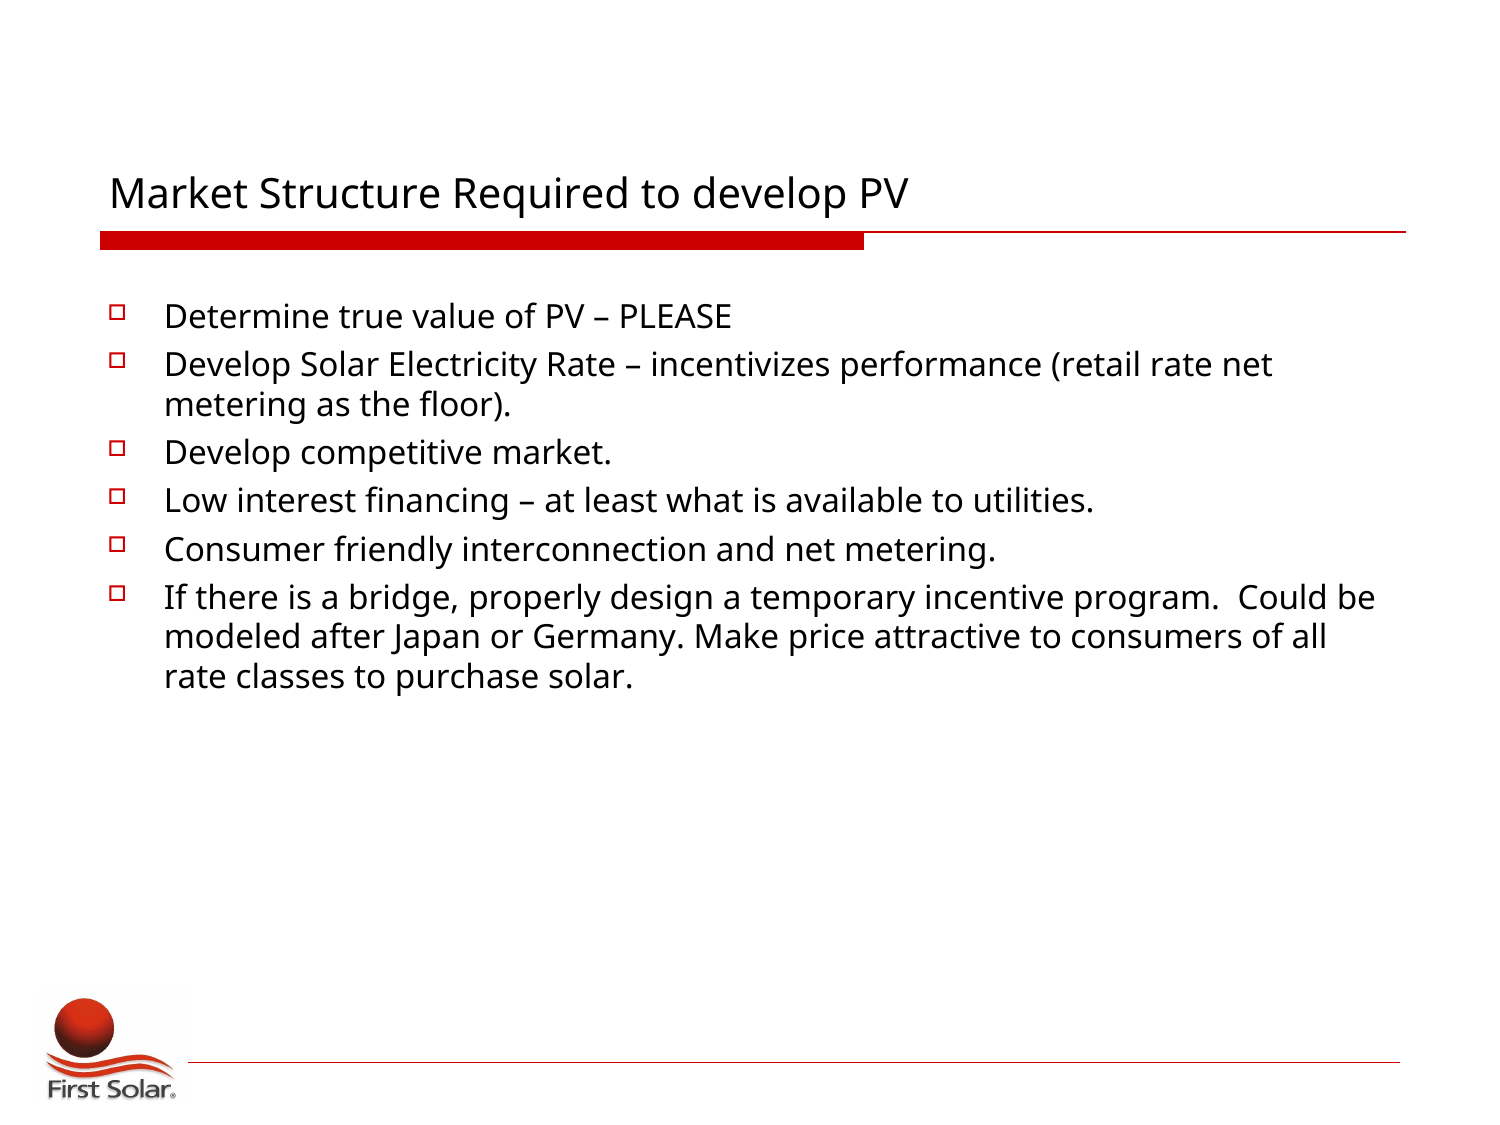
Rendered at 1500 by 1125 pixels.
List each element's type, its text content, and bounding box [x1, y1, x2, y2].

title Market Structure Required to develop PV [94, 24, 1407, 225]
picture [37, 987, 188, 1103]
list Determine true value of PV – PLEASE Develop Solar Electricity Rate – incentivizes performance (retail rate net metering as the floor). Develop competitive market. Low interest financing – at least what is available to utilities. Consumer friendly interconnection and net metering. If there is a bridge, properly design a temporary incentive program. Could be modeled after Japan or Germany. Make price attractive to consumers of all rate classes to purchase solar. [92, 287, 1406, 1025]
